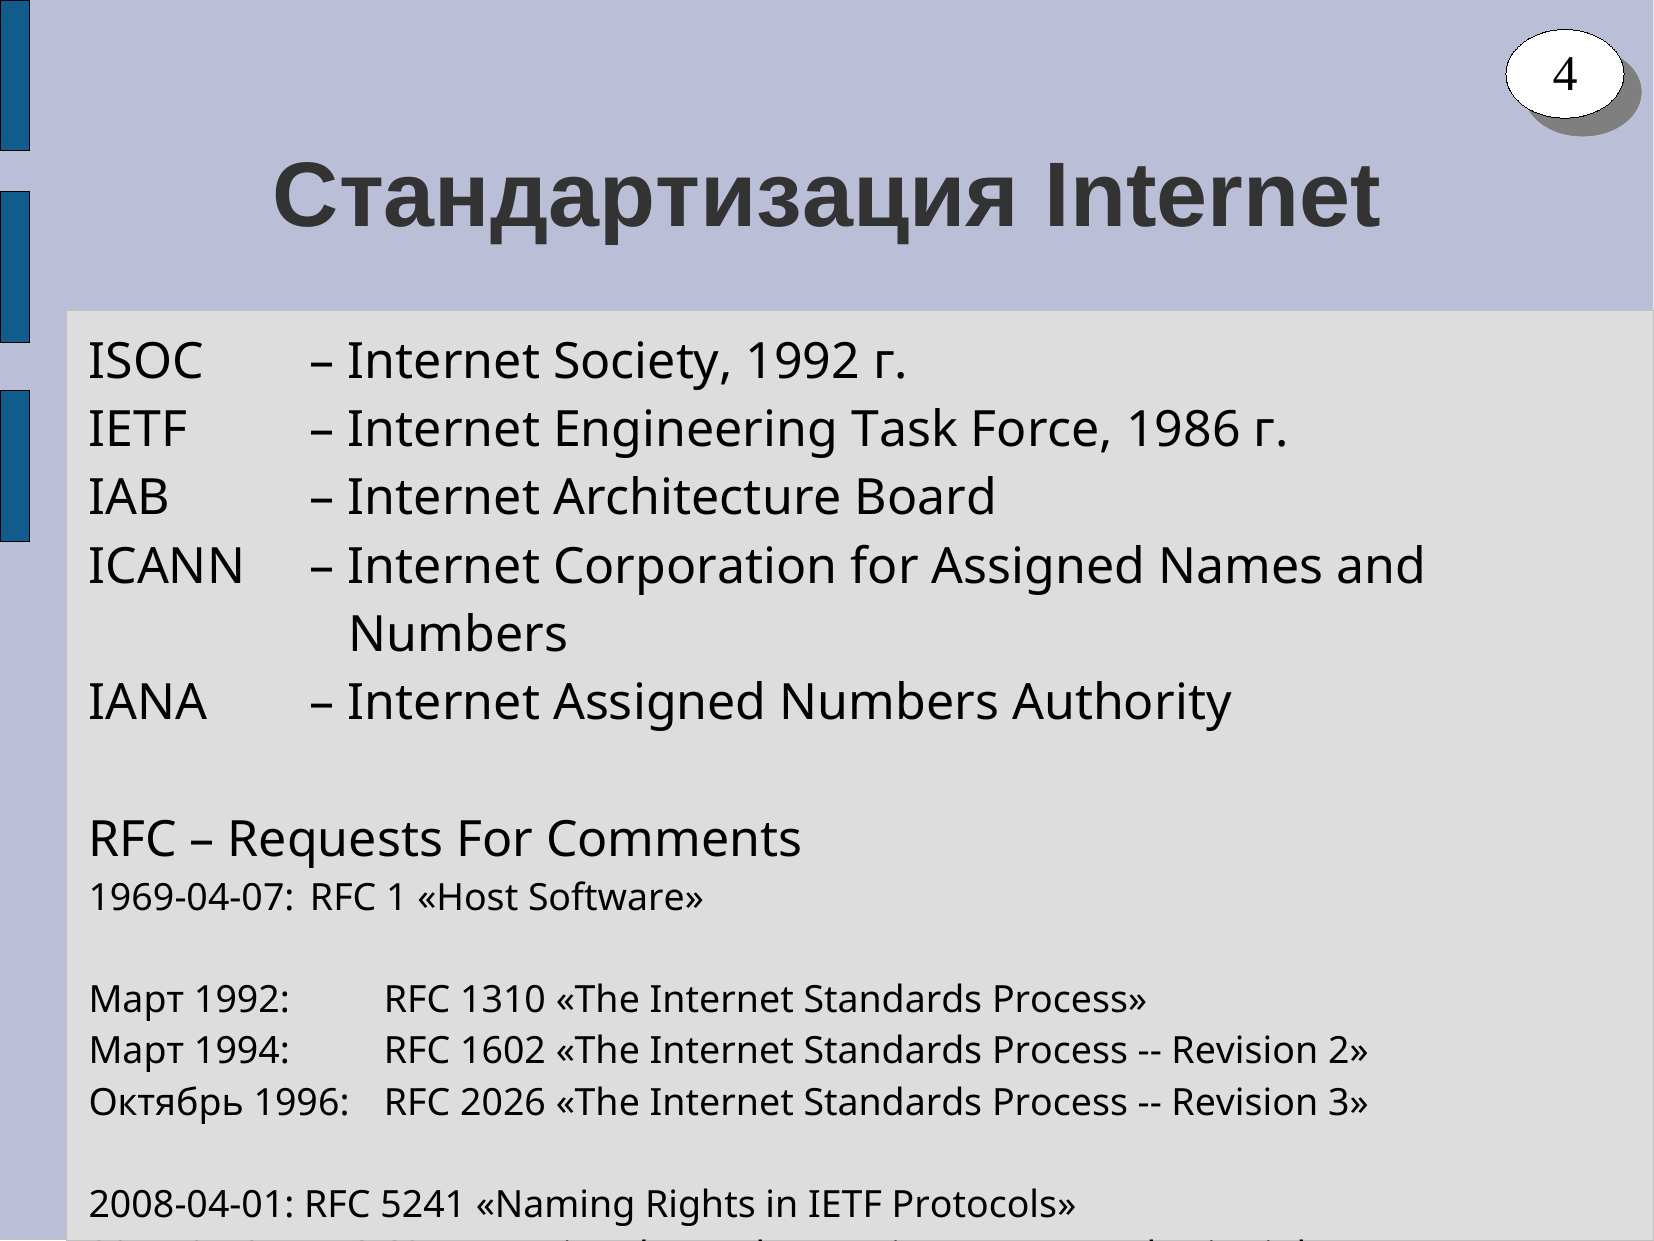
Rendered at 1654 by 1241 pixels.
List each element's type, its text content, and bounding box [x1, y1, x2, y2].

text_box 4 [1505, 29, 1625, 119]
text_box ISOC – Internet Society, 1992 г. IETF – Internet Engineering Task Force, 1986 г. IAB – Internet Architecture Board ICANN – Internet Corporation for Assigned Names and Numbers IANA – Internet Assigned Numbers Authority RFC – Requests For Comments 1969-04-07: RFC 1 «Host Software» Март 1992: RFC 1310 «The Internet Standards Process» Март 1994: RFC 1602 «The Internet Standards Process -- Revision 2» Октябрь 1996: RFC 2026 «The Internet Standards Process -- Revision 3» 2008-04-01: RFC 5241 «Naming Rights in IETF Protocols» 2011-04-01: RFC 6217 «Regional Broadcast Using an Atmospheric Link Layer» [88, 324, 1654, 1175]
title Стандартизация Internet [121, 91, 1534, 299]
